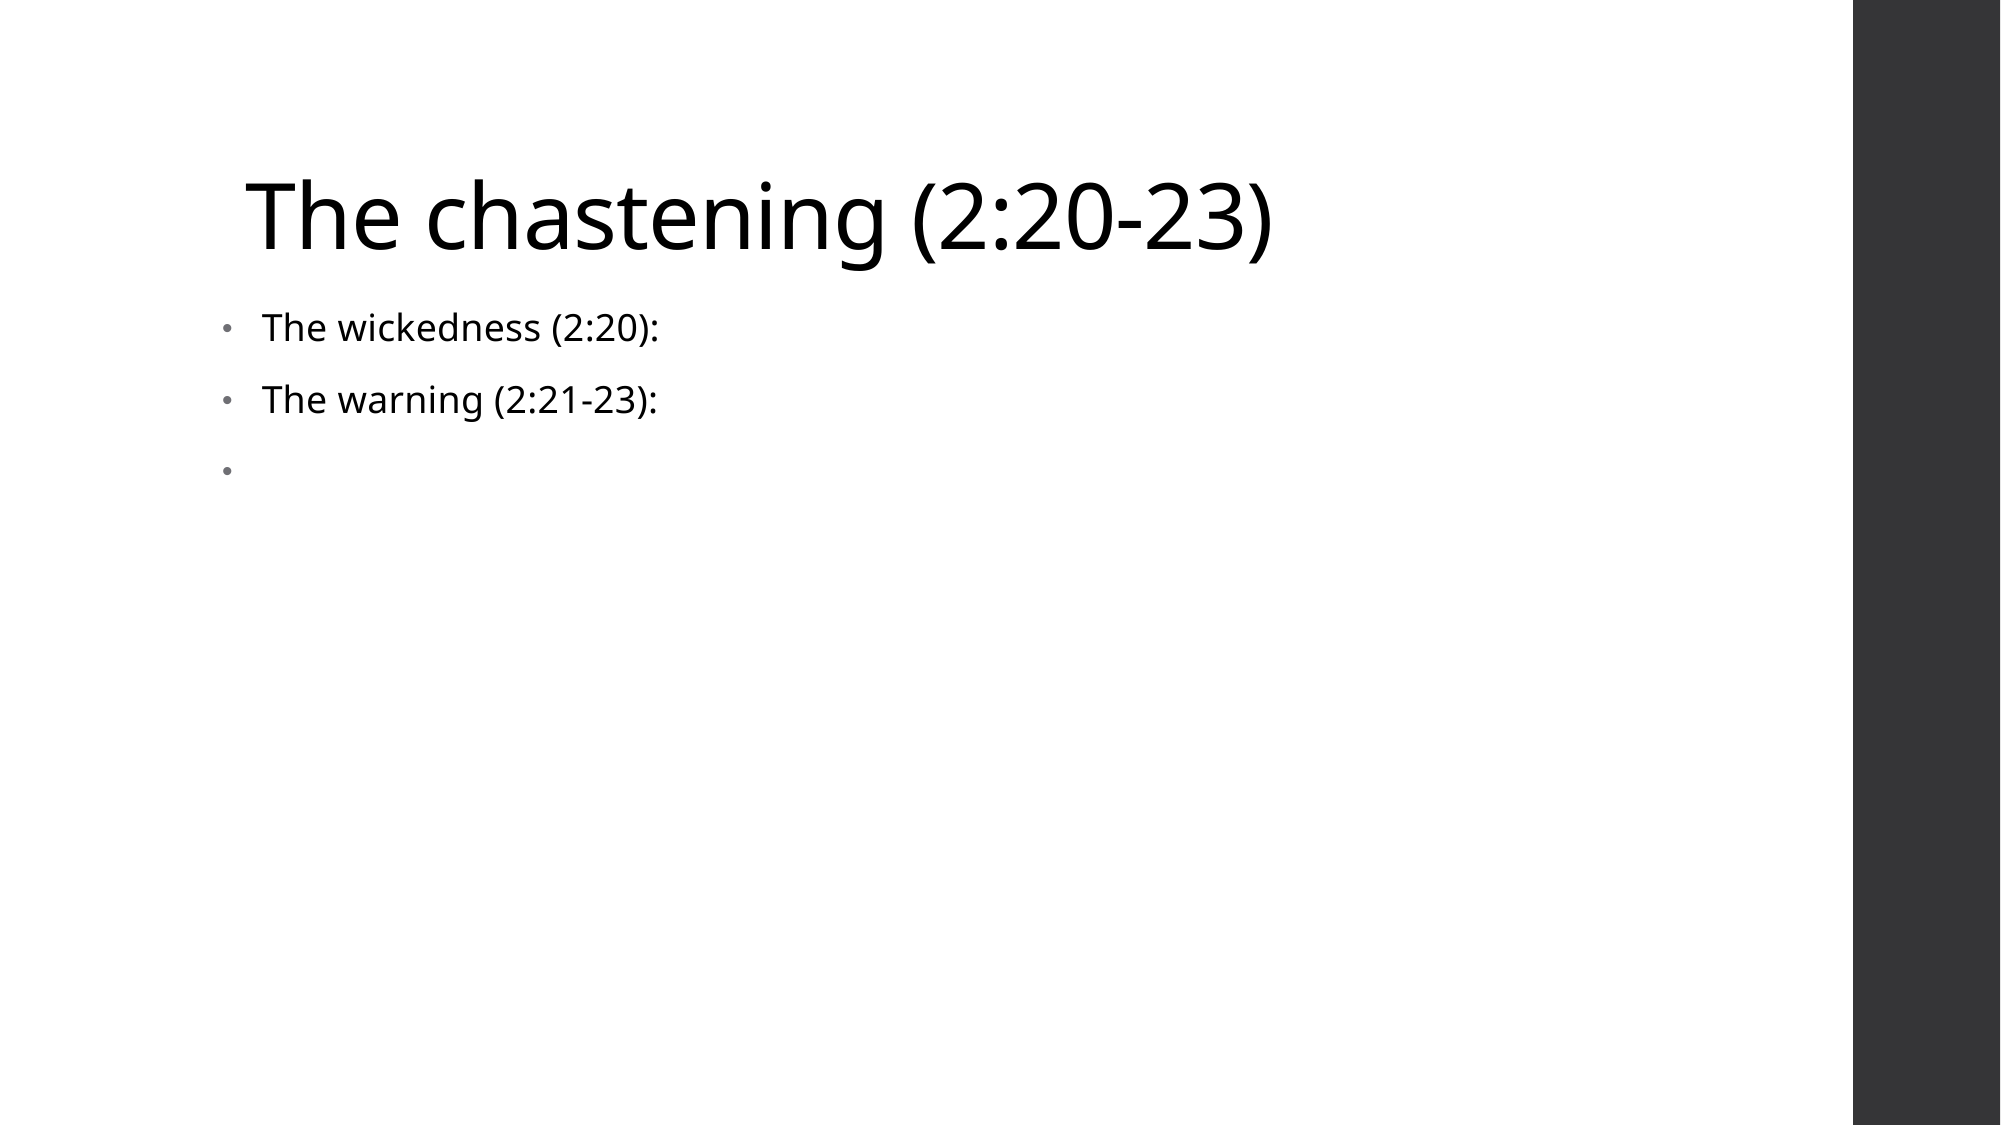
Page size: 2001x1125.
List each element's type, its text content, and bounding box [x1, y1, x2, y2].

title The chastening (2:20-23) [206, 60, 1797, 278]
list The wickedness (2:20): The warning (2:21-23): [206, 299, 1617, 1014]
